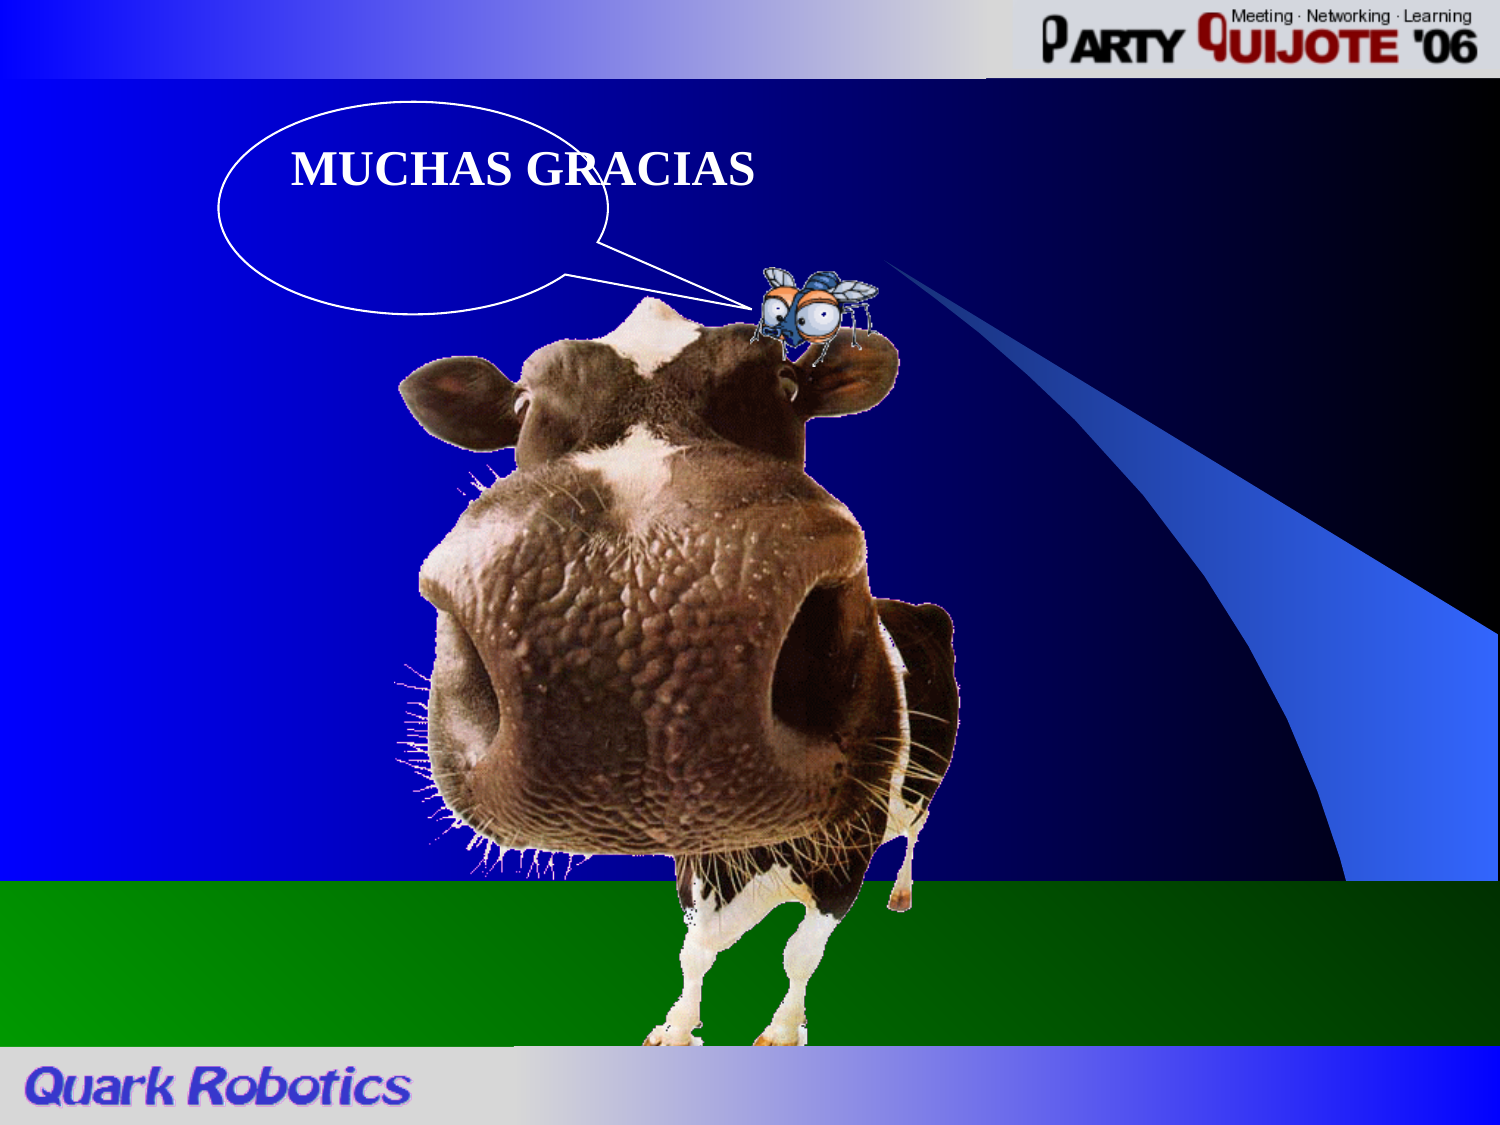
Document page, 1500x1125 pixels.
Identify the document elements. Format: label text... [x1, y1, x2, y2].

text_box [0, 881, 1500, 1125]
picture [1012, 0, 1500, 69]
text_box MUCHAS GRACIAS [218, 101, 708, 314]
picture [394, 267, 965, 1046]
picture [19, 1057, 418, 1113]
text_box [0, 0, 1500, 79]
